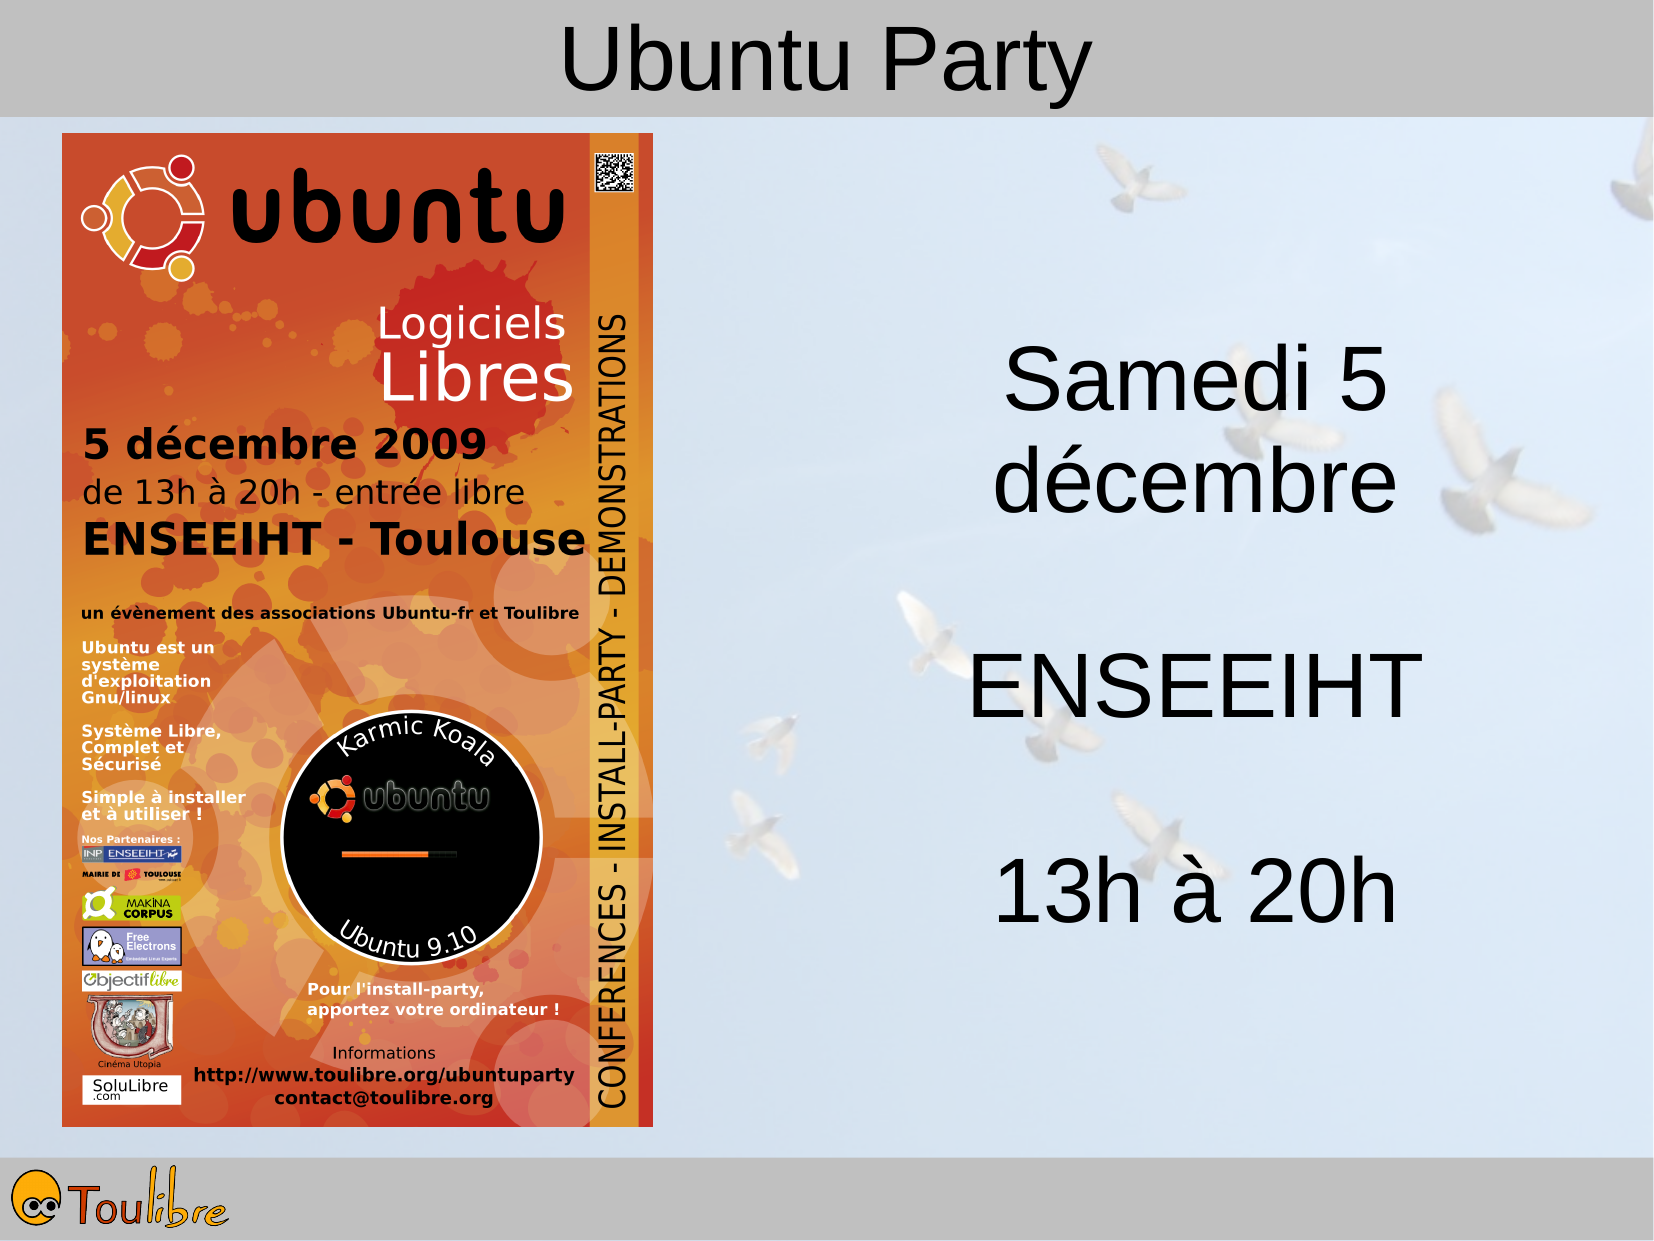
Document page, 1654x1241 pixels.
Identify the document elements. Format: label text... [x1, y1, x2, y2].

picture [62, 133, 653, 1127]
picture [11, 1165, 229, 1228]
subtitle Samedi 5 décembre ENSEEIHT 13h à 20h [816, 233, 1576, 1037]
title Ubuntu Party [0, 0, 1654, 117]
